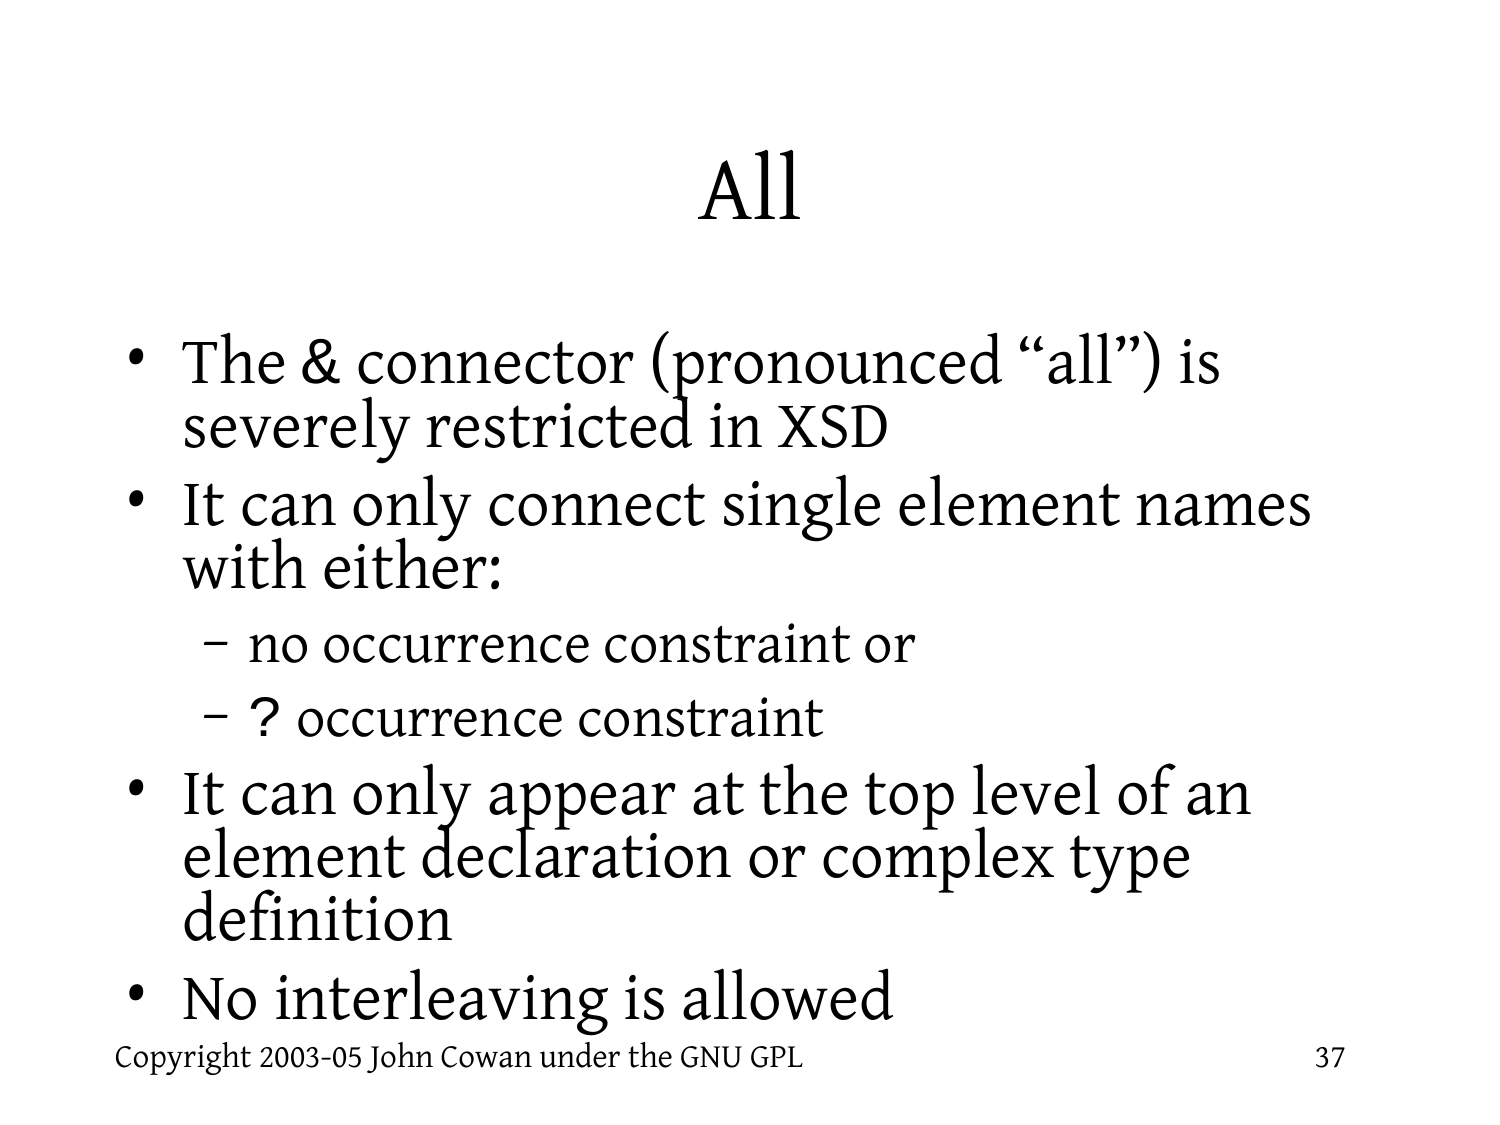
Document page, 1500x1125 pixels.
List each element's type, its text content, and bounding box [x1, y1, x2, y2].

list The & connector (pronounced “all”) is severely restricted in XSD It can only connect single element names with either: no occurrence constraint or ? occurrence constraint It can only appear at the top level of an element declaration or complex type definition No interleaving is allowed [112, 324, 1388, 1053]
title All [112, 99, 1388, 288]
